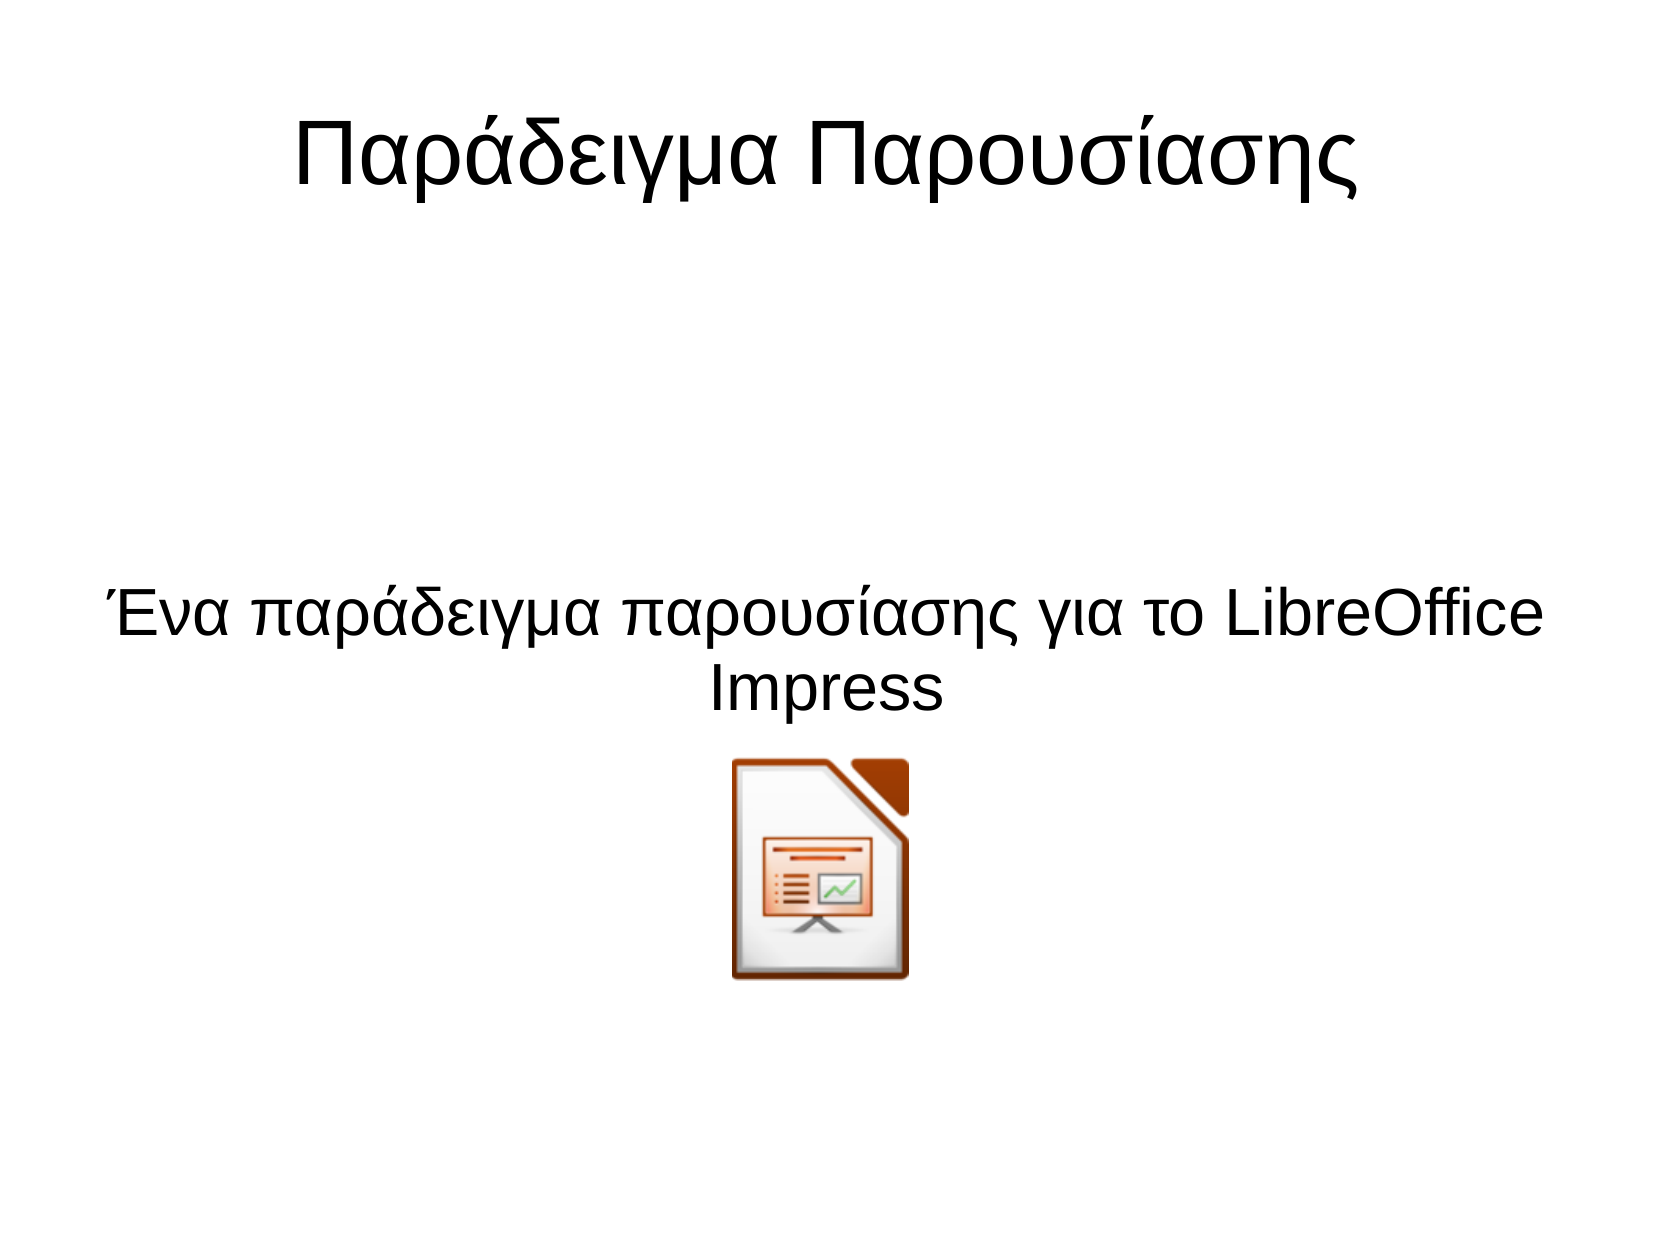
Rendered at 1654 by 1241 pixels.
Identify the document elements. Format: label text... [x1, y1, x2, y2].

subtitle Ένα παράδειγμα παρουσίασης για το LibreOffice Impress [82, 290, 1571, 1010]
picture [732, 756, 909, 981]
title Παράδειγμα Παρουσίασης [82, 49, 1571, 257]
